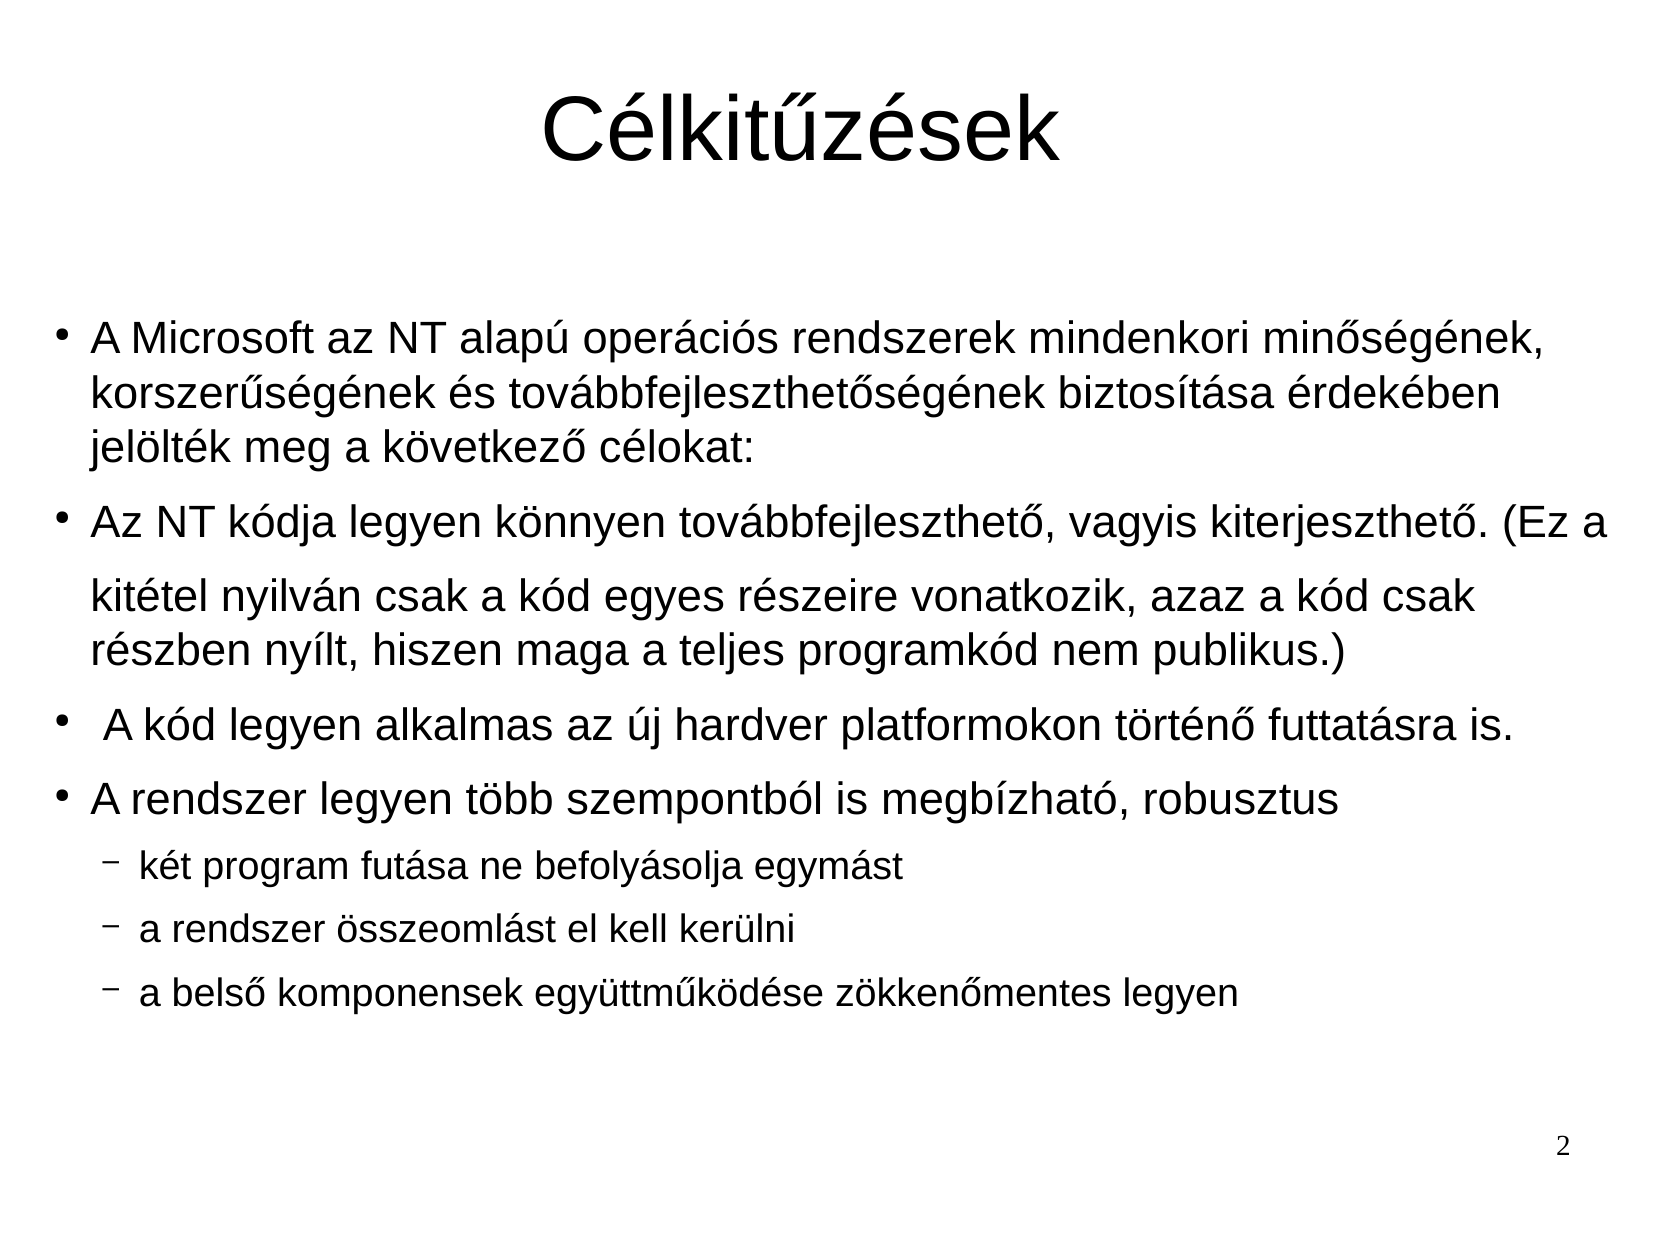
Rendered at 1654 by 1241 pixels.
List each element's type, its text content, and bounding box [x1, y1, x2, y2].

title Célkitűzések [110, 20, 1517, 228]
list A Microsoft az NT alapú operációs rendszerek mindenkori minőségének, korszerűségének és továbbfejleszthetőségének biztosítása érdekében jelölték meg a következő célokat: Az NT kódja legyen könnyen továbbfejleszthető, vagyis kiterjeszthető. (Ez a kitétel nyilván csak a kód egyes részeire vonatkozik, azaz a kód csak részben nyílt, hiszen maga a teljes programkód nem publikus.) A kód legyen alkalmas az új hardver platformokon történő futtatásra is. A rendszer legyen több szempontból is megbízható, robusztus két program futása ne befolyásolja egymást a rendszer összeomlást el kell kerülni a belső komponensek együttműködése zökkenőmentes legyen [27, 300, 1630, 1033]
